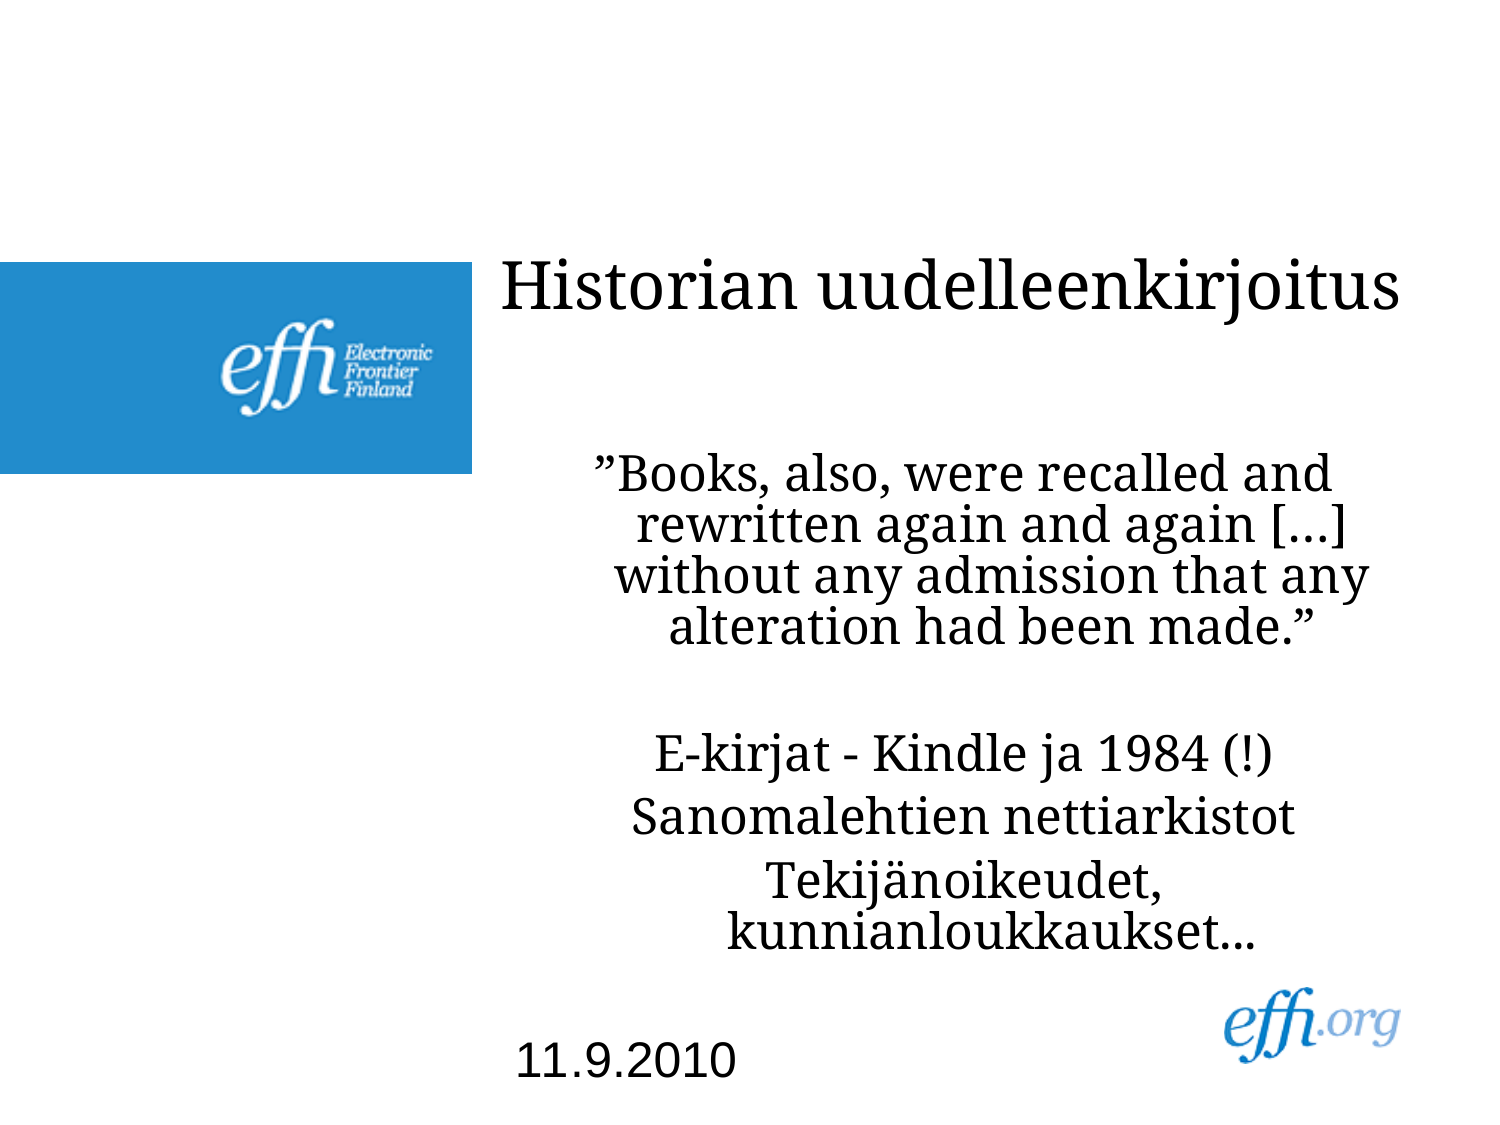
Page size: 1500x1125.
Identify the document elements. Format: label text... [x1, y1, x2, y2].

picture [1224, 1027, 1401, 1064]
picture [0, 262, 472, 474]
title Historian uudelleenkirjoitus [500, 207, 1425, 368]
subtitle ”Books, also, were recalled and rewritten again and again […] without any admission that any alteration had been made.” E-kirjat - Kindle ja 1984 (!) Sanomalehtien nettiarkistot Tekijänoikeudet, kunnianloukkaukset... [501, 383, 1427, 1027]
